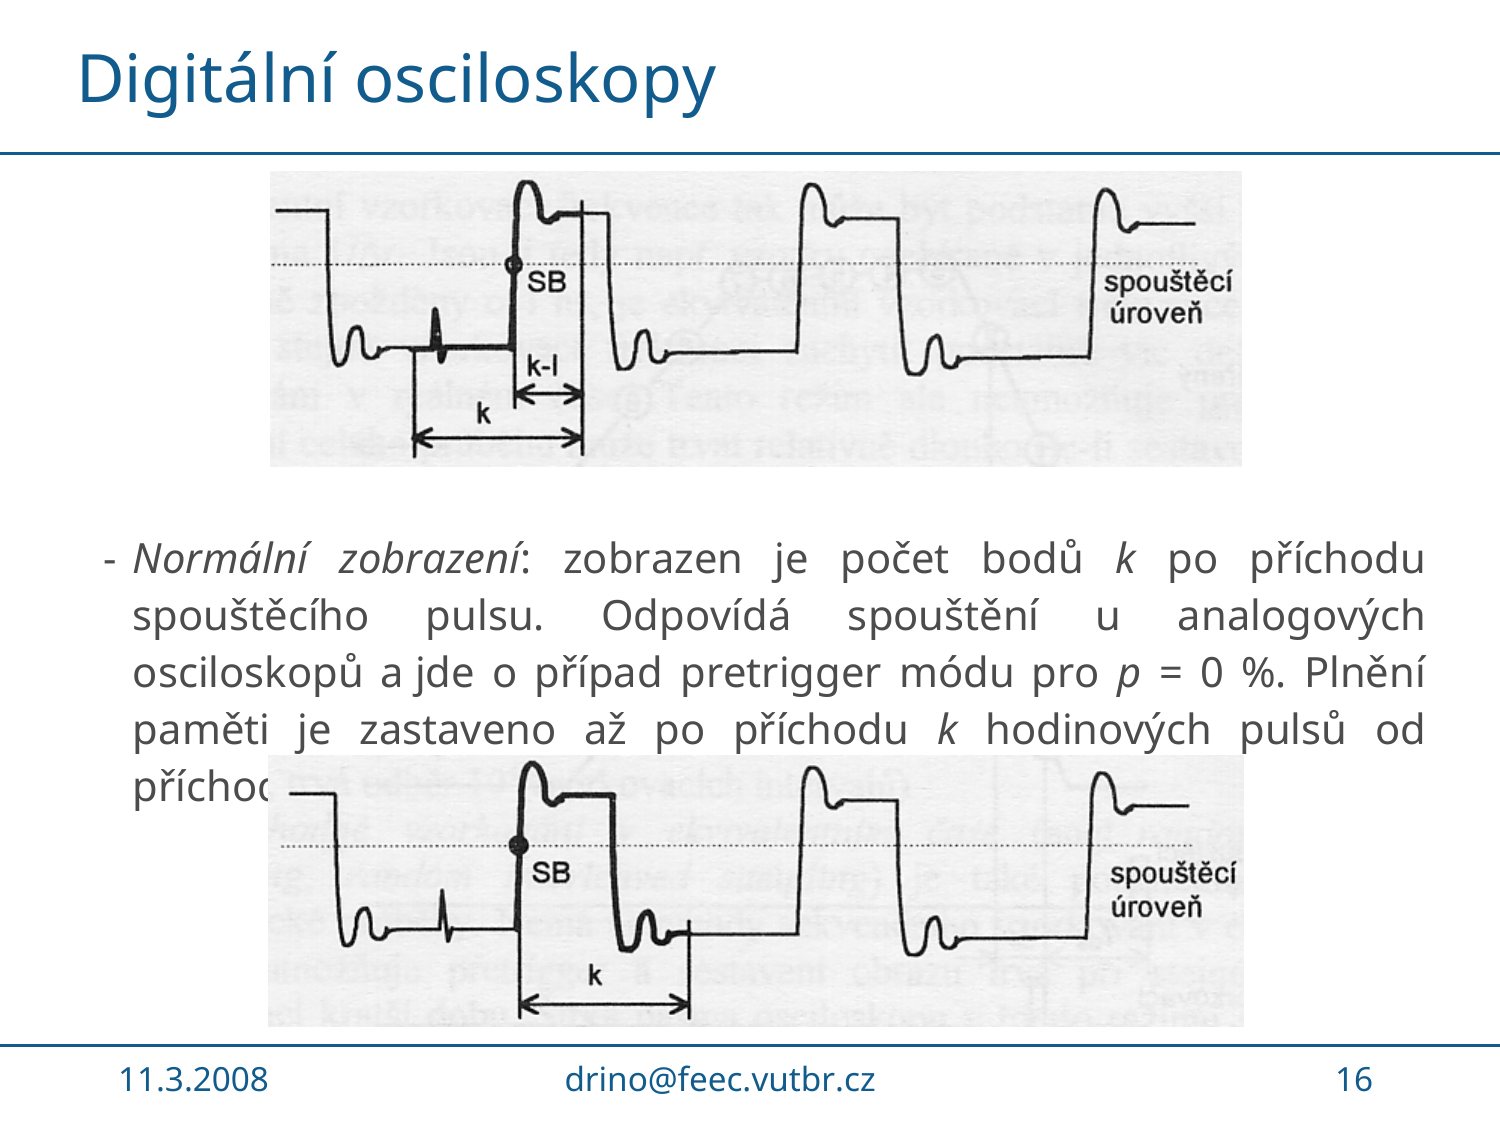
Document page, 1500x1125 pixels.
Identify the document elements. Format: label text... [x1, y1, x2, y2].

text_box 10 [1075, 1049, 1388, 1125]
text_box 11.3.2008 [103, 1049, 432, 1125]
title Digitální osciloskopy [0, 0, 1500, 152]
text_box drino@feec.vutbr.cz [454, 1049, 987, 1125]
text_box - Normální zobrazení: zobrazen je počet bodů k po příchodu spouštěcího pulsu. Odpovídá spouštění u analogových osciloskopů a jde o případ pretrigger módu pro p = 0 %. Plnění paměti je zastaveno až po příchodu k hodinových pulsů od příchodu spouštěcího pulsu. [59, 178, 1442, 822]
picture [270, 171, 1242, 467]
picture [268, 755, 1244, 1027]
